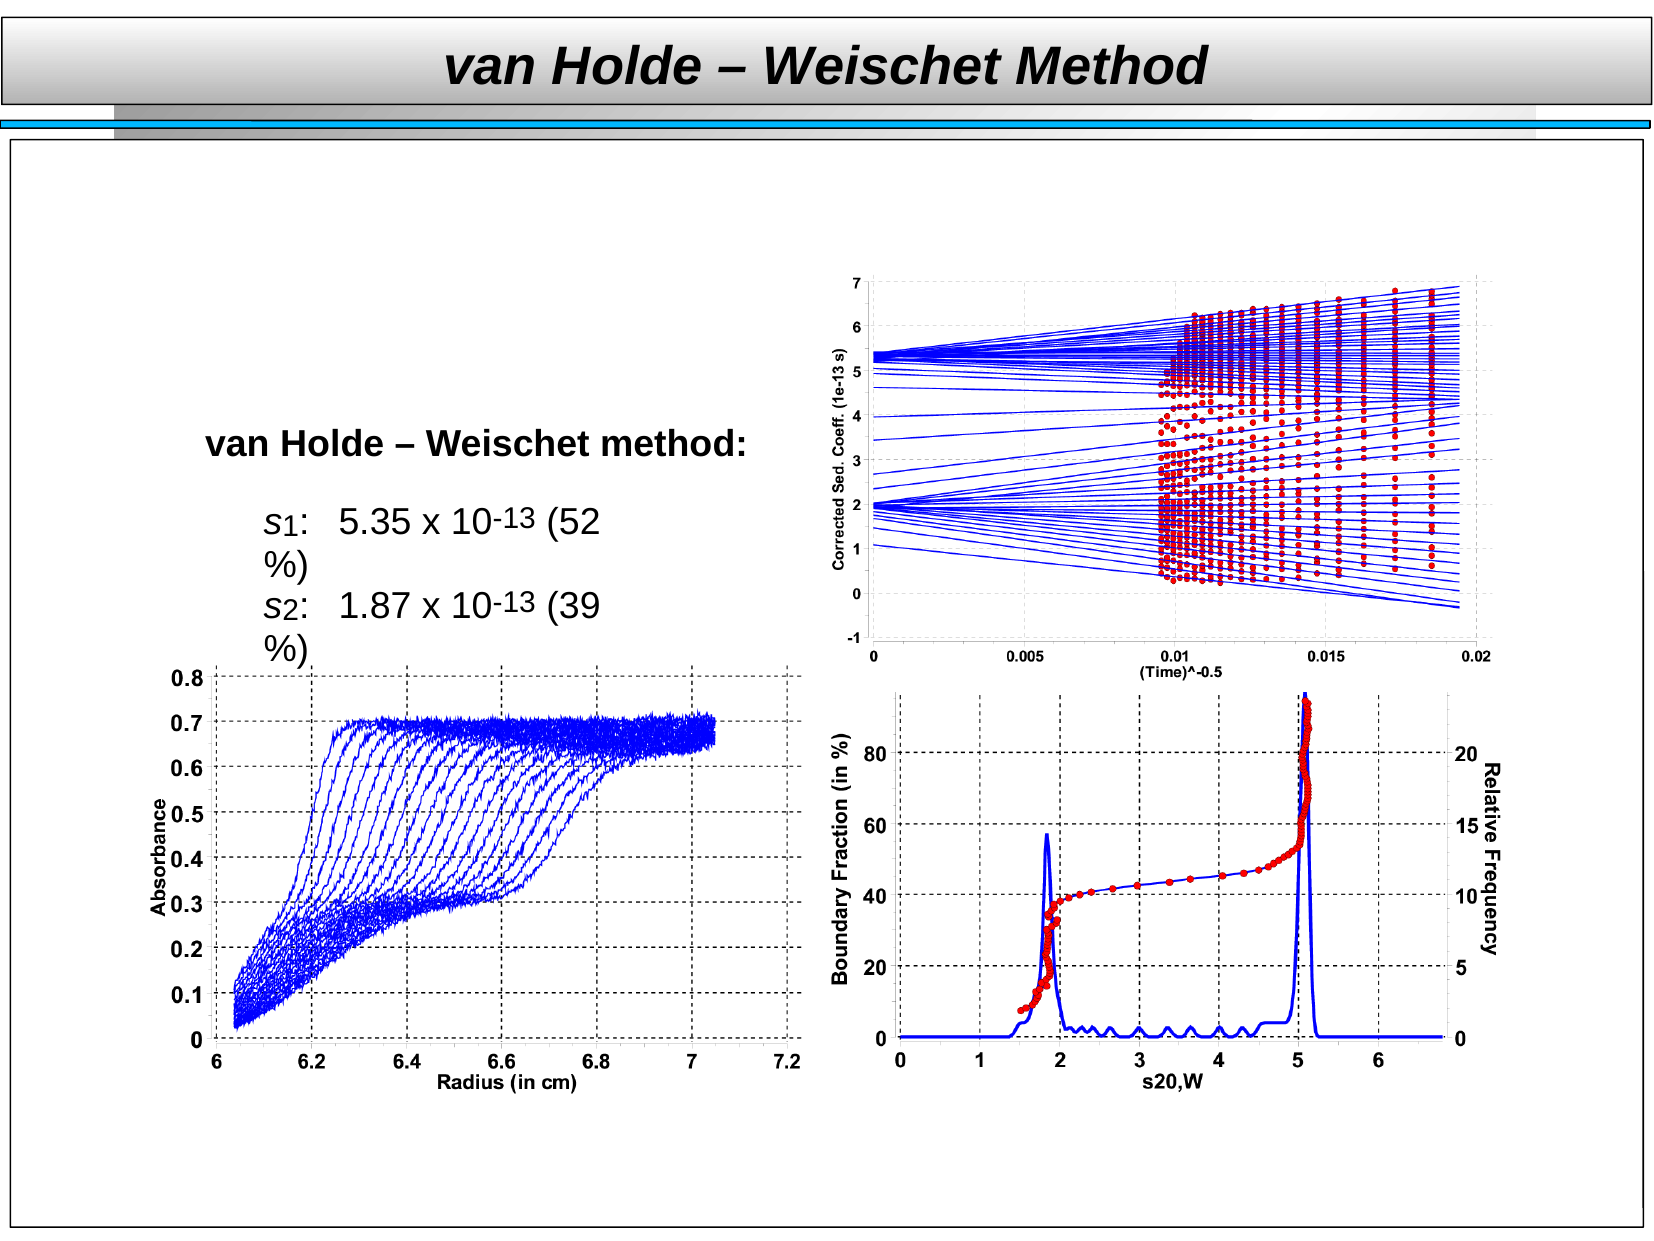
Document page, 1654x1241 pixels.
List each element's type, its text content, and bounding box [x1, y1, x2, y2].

picture [818, 244, 1508, 1098]
picture [143, 662, 808, 1098]
text_box van Holde – Weischet method: [190, 415, 764, 473]
text_box van Holde – Weischet Method [1, 17, 1652, 105]
text_box s1: 5.35 x 10-13 (52 %) s2: 1.87 x 10-13 (39 %) [248, 493, 671, 690]
text_box [0, 120, 1651, 129]
text_box [10, 139, 1644, 1228]
